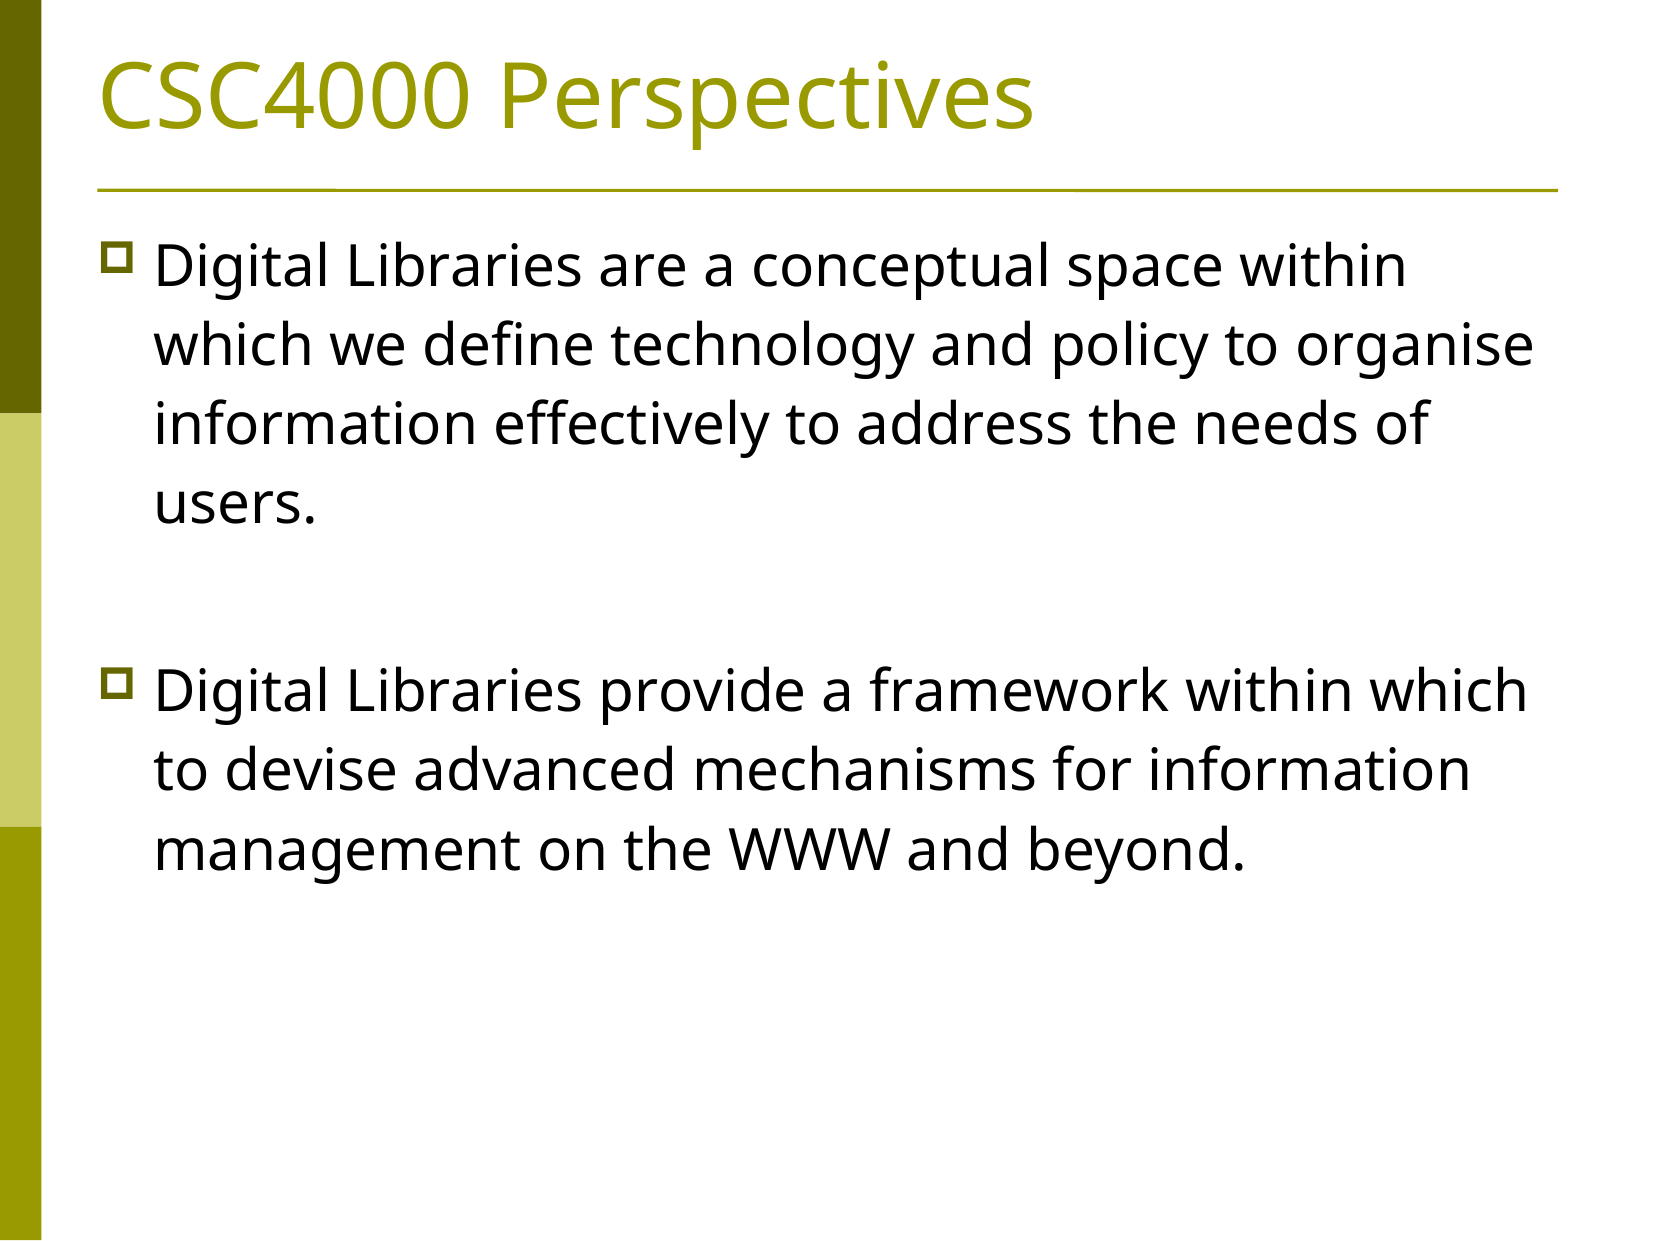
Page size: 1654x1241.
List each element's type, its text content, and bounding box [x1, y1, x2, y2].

list Digital Libraries are a conceptual space within which we define technology and policy to organise information effectively to address the needs of users. Digital Libraries provide a framework within which to devise advanced mechanisms for information management on the WWW and beyond. [82, 216, 1571, 1124]
title CSC4000 Perspectives [82, 0, 1571, 164]
